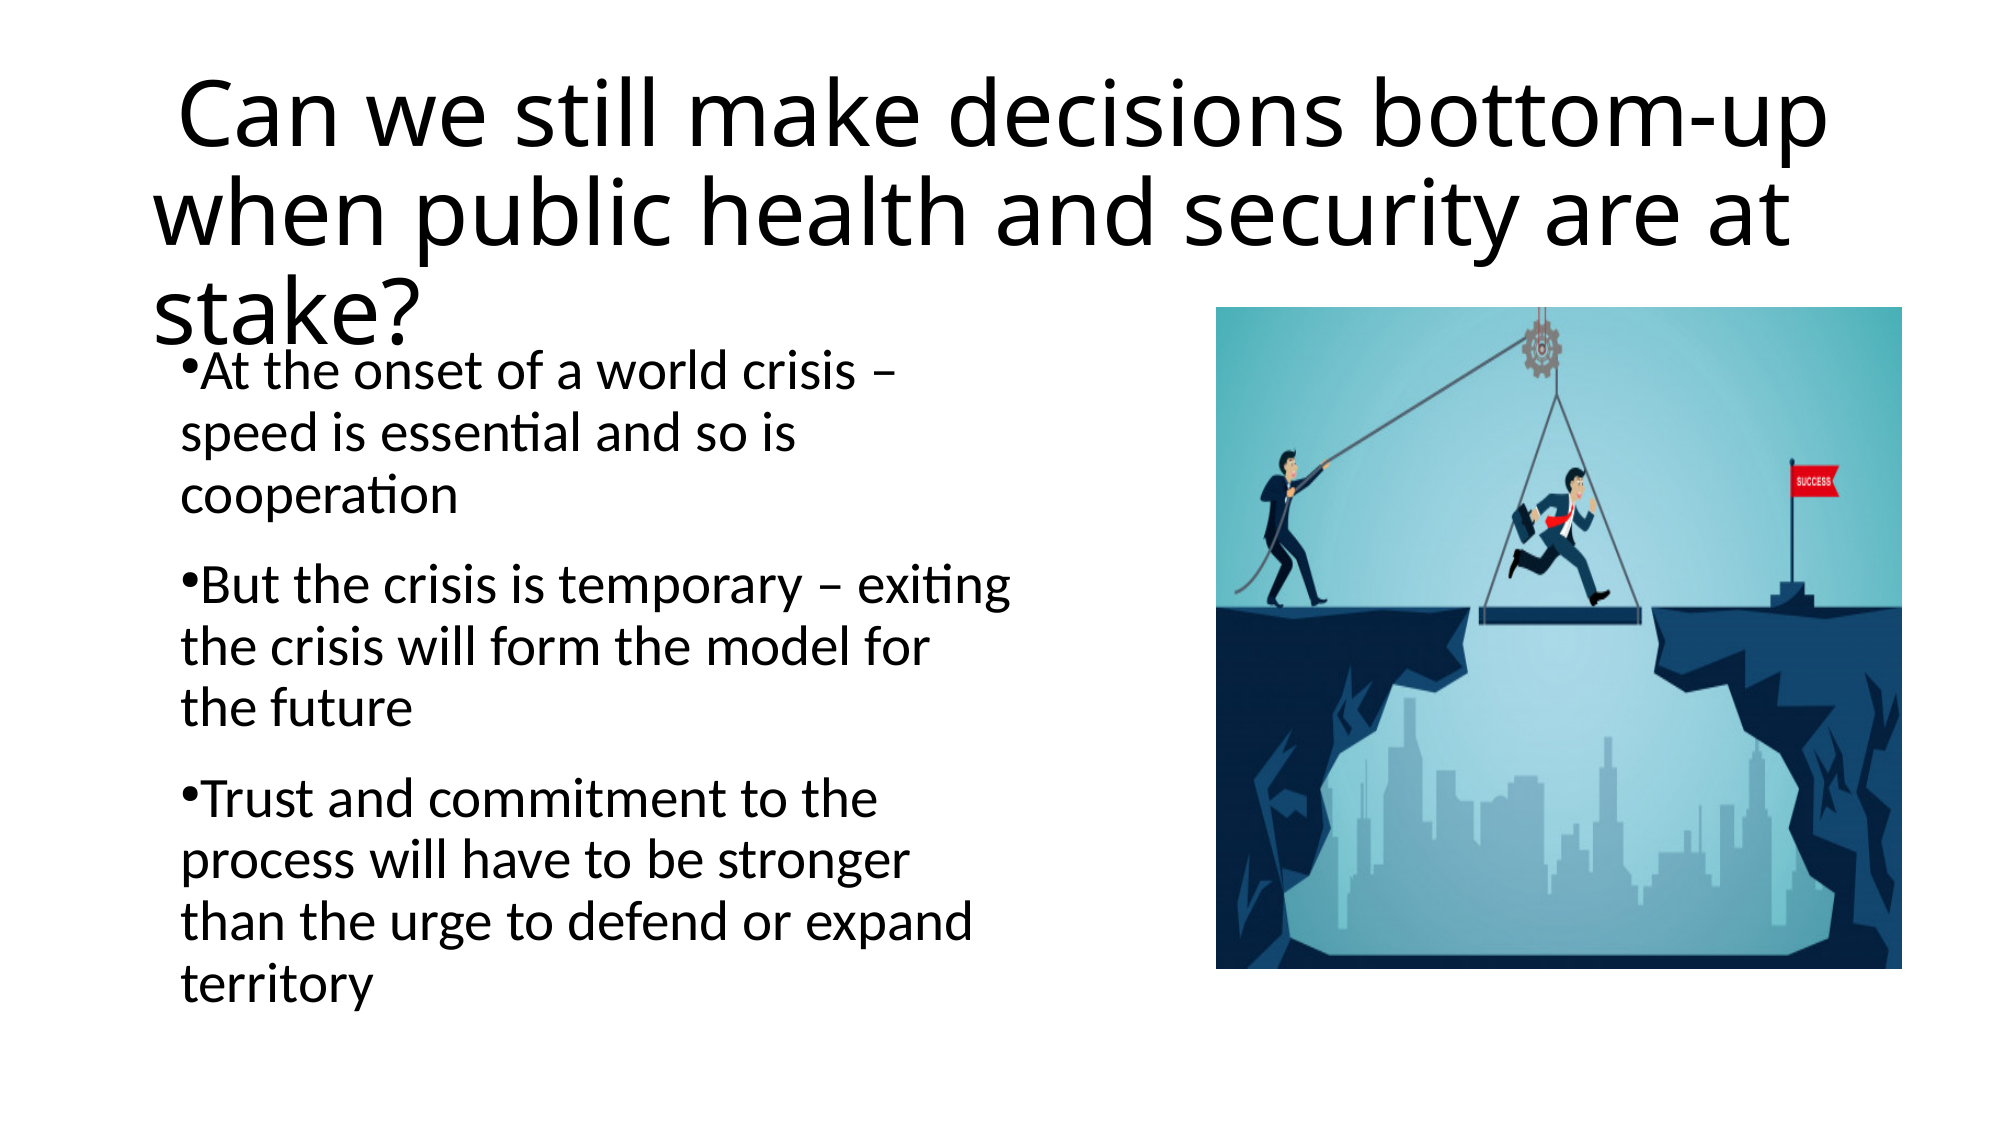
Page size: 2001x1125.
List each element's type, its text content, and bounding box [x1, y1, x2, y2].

title Can we still make decisions bottom-up when public health and security are at stake? [137, 59, 1863, 278]
picture [1216, 307, 1902, 969]
list At the onset of a world crisis – speed is essential and so is cooperation But the crisis is temporary – exiting the crisis will form the model for the future Trust and commitment to the process will have to be stronger than the urge to defend or expand territory [165, 333, 1028, 1028]
